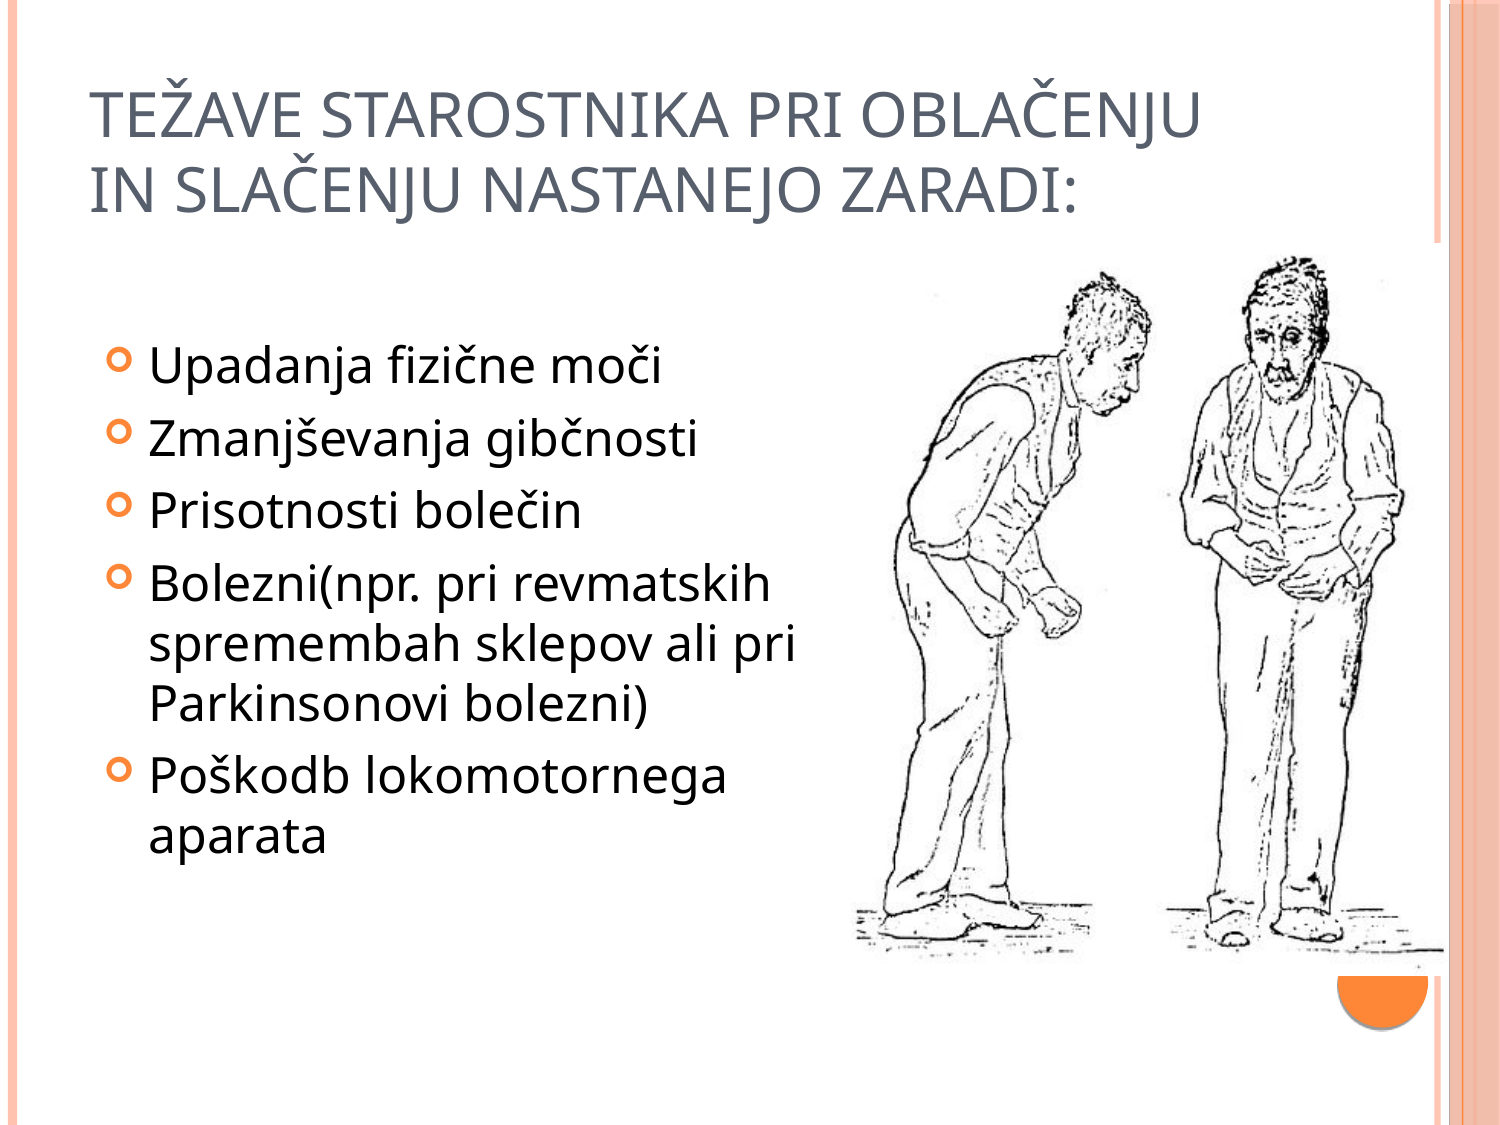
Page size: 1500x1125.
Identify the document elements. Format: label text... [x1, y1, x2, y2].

list Upadanja fizične moči Zmanjševanja gibčnosti Prisotnosti bolečin Bolezni(npr. pri revmatskih spremembah sklepov ali pri Parkinsonovi bolezni) Poškodb lokomotornega aparata [88, 326, 904, 1052]
picture [839, 243, 1447, 977]
title Težave starostnika pri oblačenju in slačenju nastanejo zaradi: [75, 45, 1300, 233]
